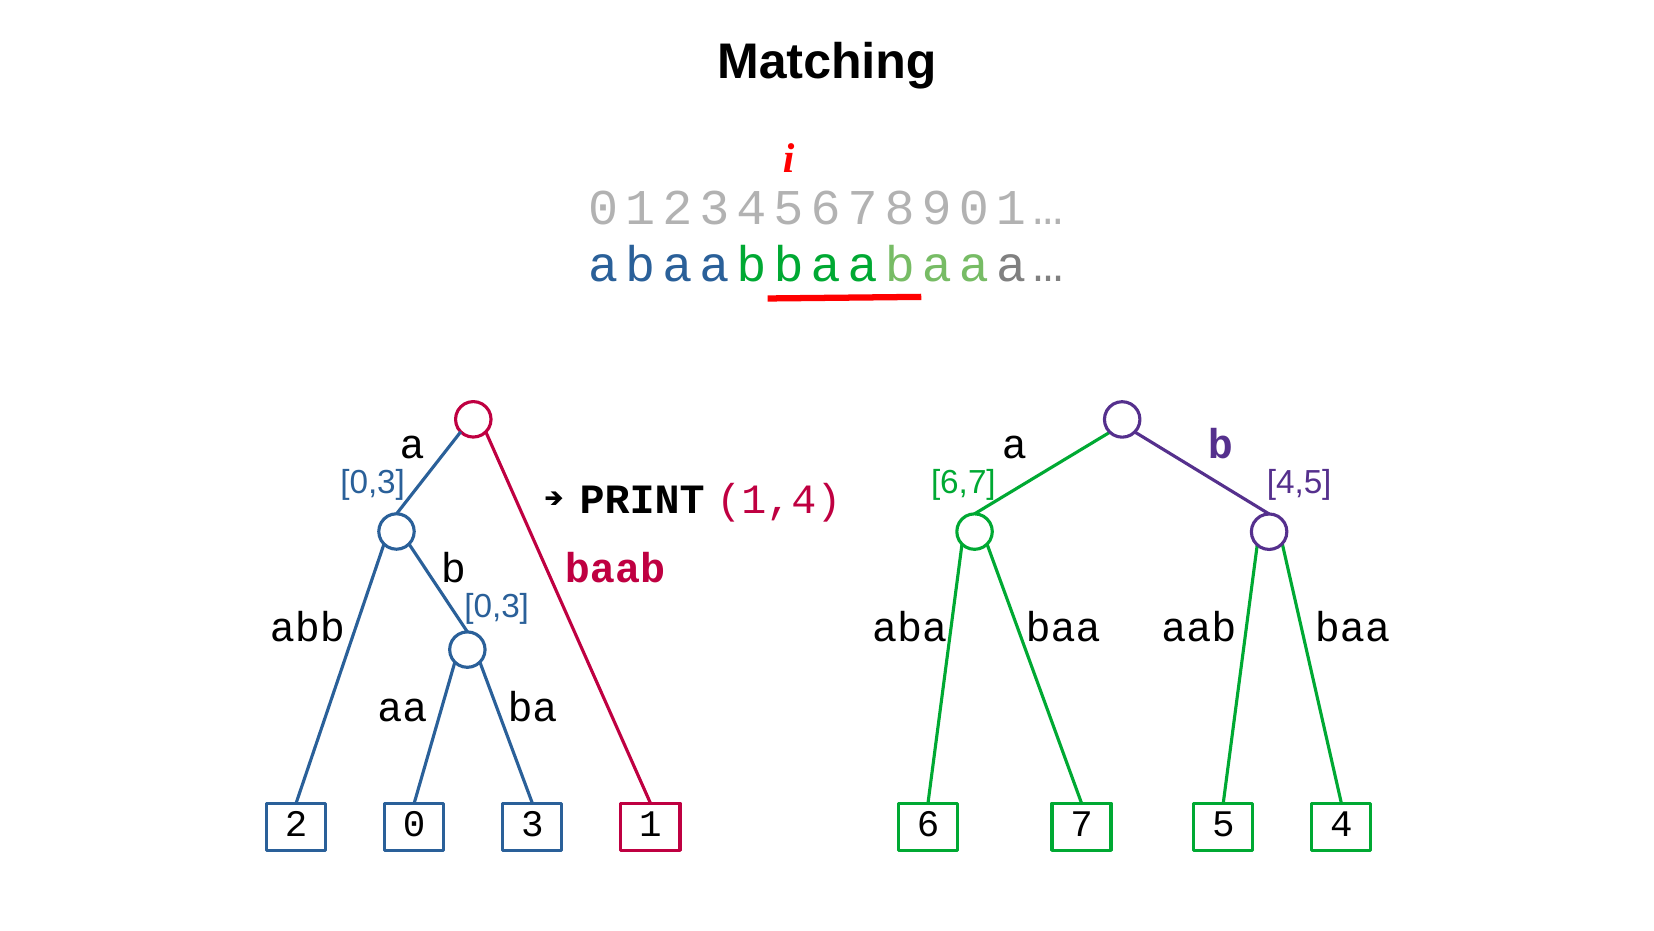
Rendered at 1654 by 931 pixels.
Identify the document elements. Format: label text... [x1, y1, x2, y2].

text_box [0,3] [449, 580, 545, 632]
text_box 1 [620, 803, 680, 851]
text_box a [987, 416, 1042, 479]
text_box i [768, 128, 810, 190]
text_box 5 [1193, 803, 1253, 851]
text_box 2 [266, 803, 326, 851]
text_box b [426, 540, 481, 603]
text_box 3 [502, 803, 562, 851]
text_box 7 [1052, 803, 1112, 851]
text_box PRINT (1,4) [529, 468, 886, 541]
text_box aba [857, 599, 962, 662]
text_box baa [1300, 599, 1405, 662]
text_box [4,5] [1252, 456, 1347, 508]
text_box a [384, 416, 440, 479]
text_box baab [550, 541, 680, 603]
text_box Matching [301, 0, 1353, 125]
text_box 6 [898, 803, 958, 851]
text_box [6,7] [916, 456, 1011, 508]
text_box 0 [384, 803, 444, 851]
text_box baa [1010, 599, 1116, 662]
text_box [0,3] [325, 456, 421, 508]
text_box 012345678901… abaabbaabaaa… [573, 175, 1081, 304]
text_box ba [492, 679, 573, 742]
text_box 4 [1311, 803, 1371, 851]
text_box aab [1146, 599, 1252, 662]
text_box b [1193, 416, 1248, 479]
text_box aa [362, 679, 443, 742]
text_box abb [254, 599, 360, 662]
